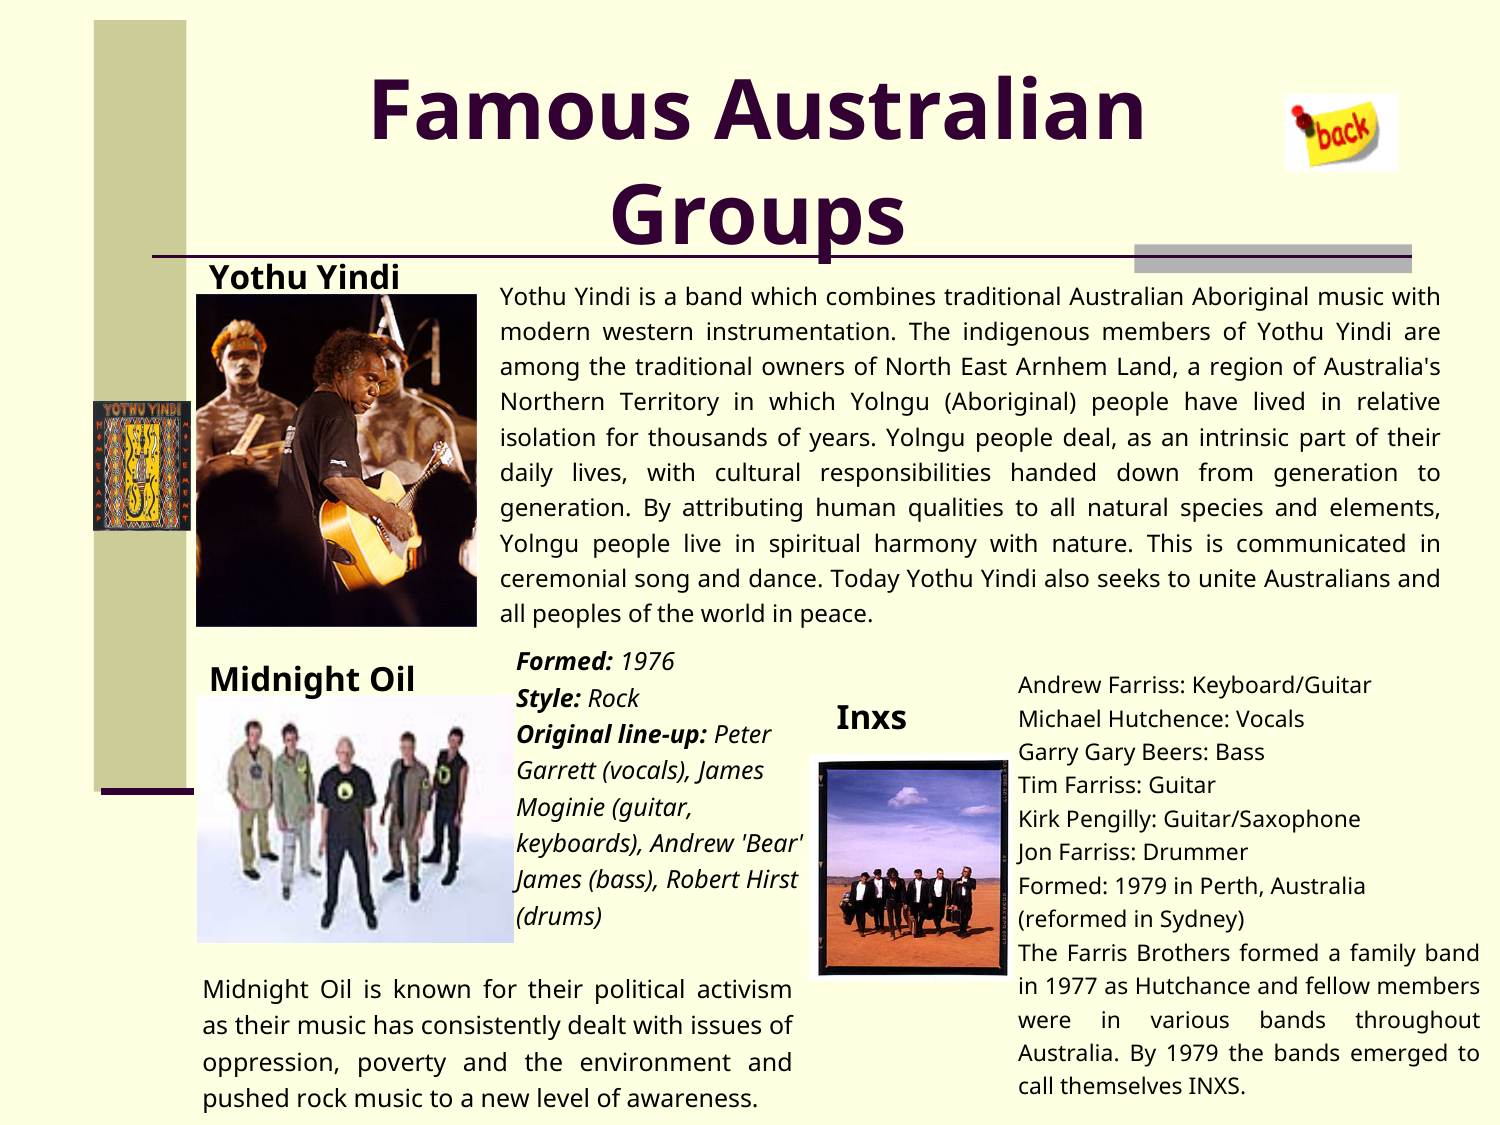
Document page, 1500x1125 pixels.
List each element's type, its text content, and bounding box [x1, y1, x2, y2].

picture [809, 754, 1013, 981]
text_box Formed: 1976 Style: Rock Original line-up: Peter Garrett (vocals), James Moginie (guitar, keyboards), Andrew 'Bear' James (bass), Robert Hirst (drums) [516, 692, 821, 943]
title Famous Australian Groups [232, 41, 1284, 281]
picture [93, 401, 191, 531]
picture [1285, 94, 1398, 171]
text_box Midnight Oil [208, 653, 489, 701]
text_box Yothu Yindi [209, 250, 467, 293]
picture [195, 293, 478, 628]
text_box Inxs [836, 692, 968, 739]
text_box Midnight Oil is known for their political activism as their music has consistently dealt with issues of oppression, poverty and the environment and pushed rock music to a new level of awareness. [202, 969, 794, 1125]
text_box Andrew Farriss: Keyboard/Guitar Michael Hutchence: Vocals Garry Gary Beers: Bass Tim Farriss: Guitar Kirk Pengilly: Guitar/Saxophone Jon Farriss: Drummer Formed: 1979 in Perth, Australia (reformed in Sydney) The Farris Brothers formed a family band in 1977 as Hutchance and fellow members were in various bands throughout Australia. By 1979 the bands emerged to call themselves INXS. [1018, 667, 1482, 1124]
text_box Yothu Yindi is a band which combines traditional Australian Aboriginal music with modern western instrumentation. The indigenous members of Yothu Yindi are among the traditional owners of North East Arnhem Land, a region of Australia's Northern Territory in which Yolngu (Aboriginal) people have lived in relative isolation for thousands of years. Yolngu people deal, as an intrinsic part of their daily lives, with cultural responsibilities handed down from generation to generation. By attributing human qualities to all natural species and elements, Yolngu people live in spiritual harmony with nature. This is communicated in ceremonial song and dance. Today Yothu Yindi also seeks to unite Australians and all peoples of the world in peace. [499, 276, 1443, 692]
picture [197, 695, 514, 943]
